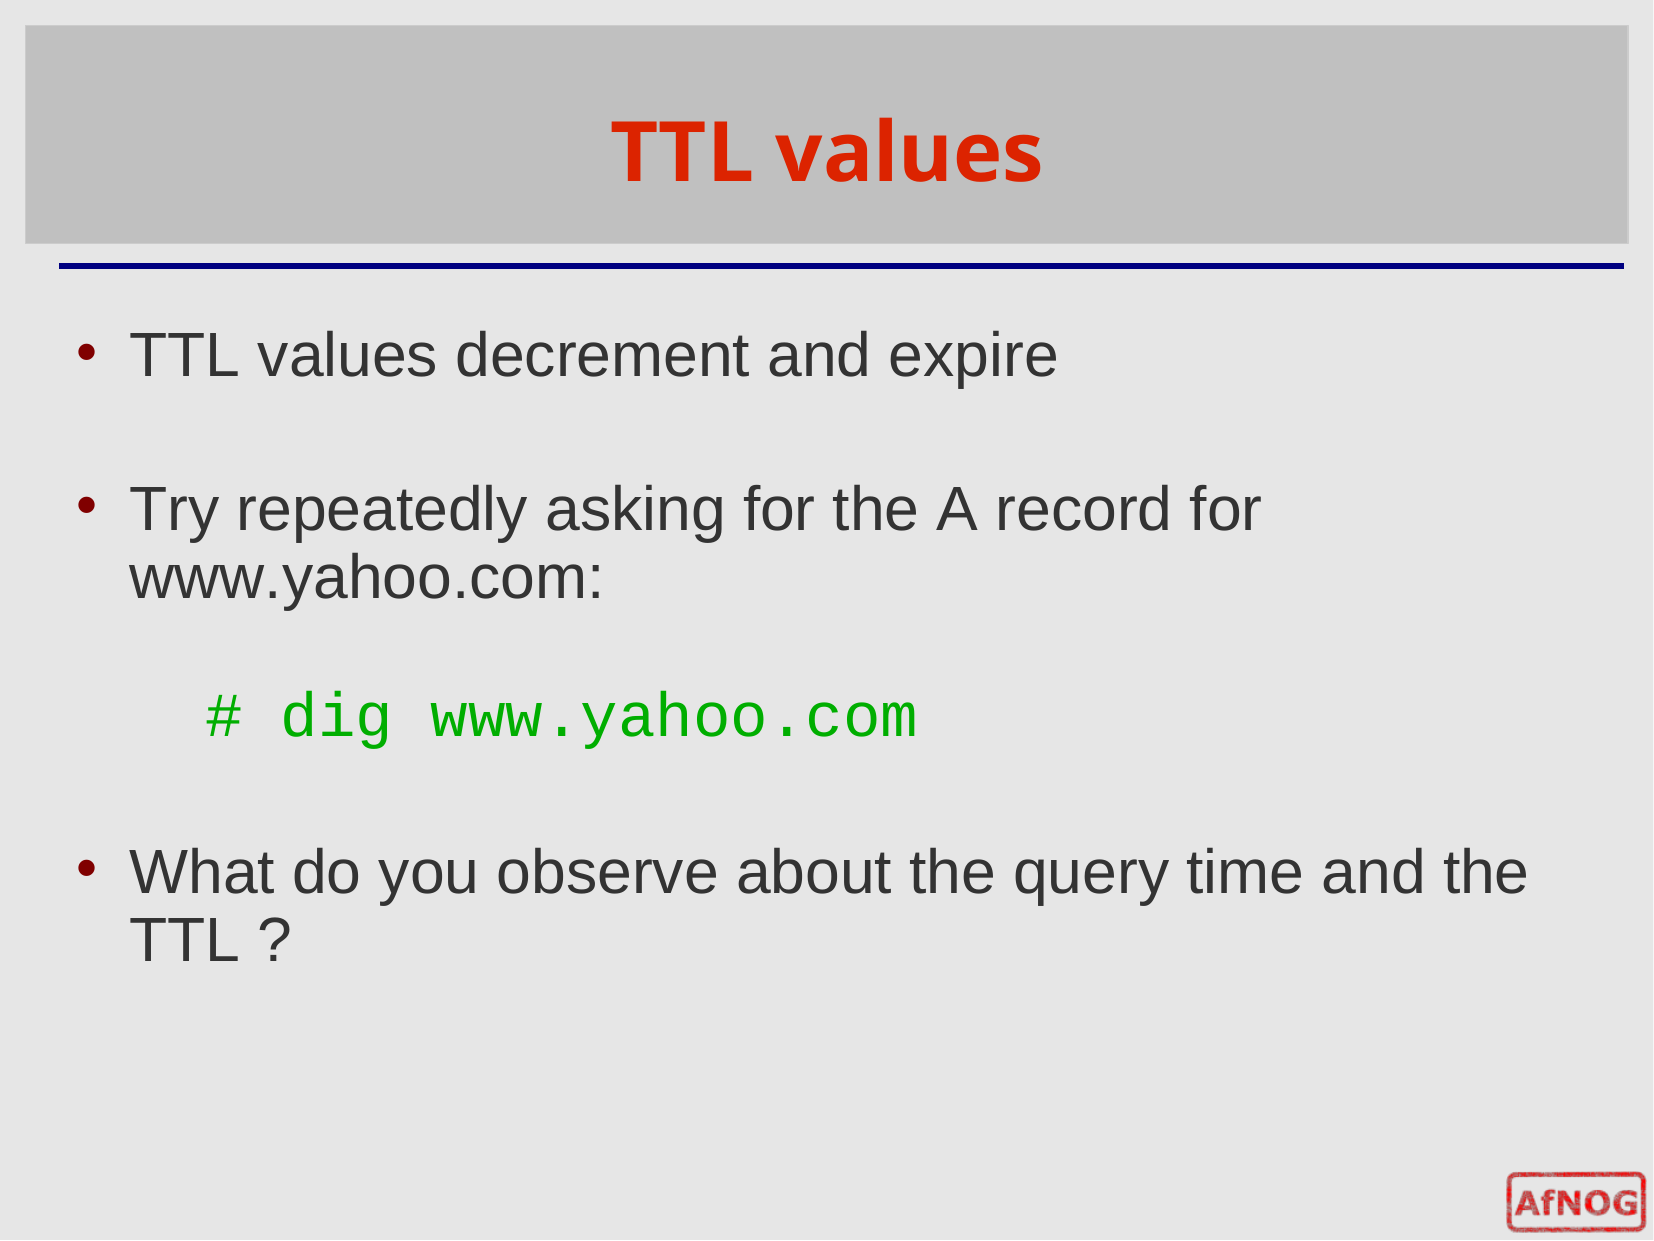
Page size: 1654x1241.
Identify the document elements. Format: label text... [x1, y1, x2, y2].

list TTL values decrement and expire Try repeatedly asking for the A record for www.yahoo.com: # dig www.yahoo.com What do you observe about the query time and the TTL ? [59, 322, 1595, 1132]
picture [1505, 1170, 1648, 1235]
title TTL values [121, 46, 1534, 254]
